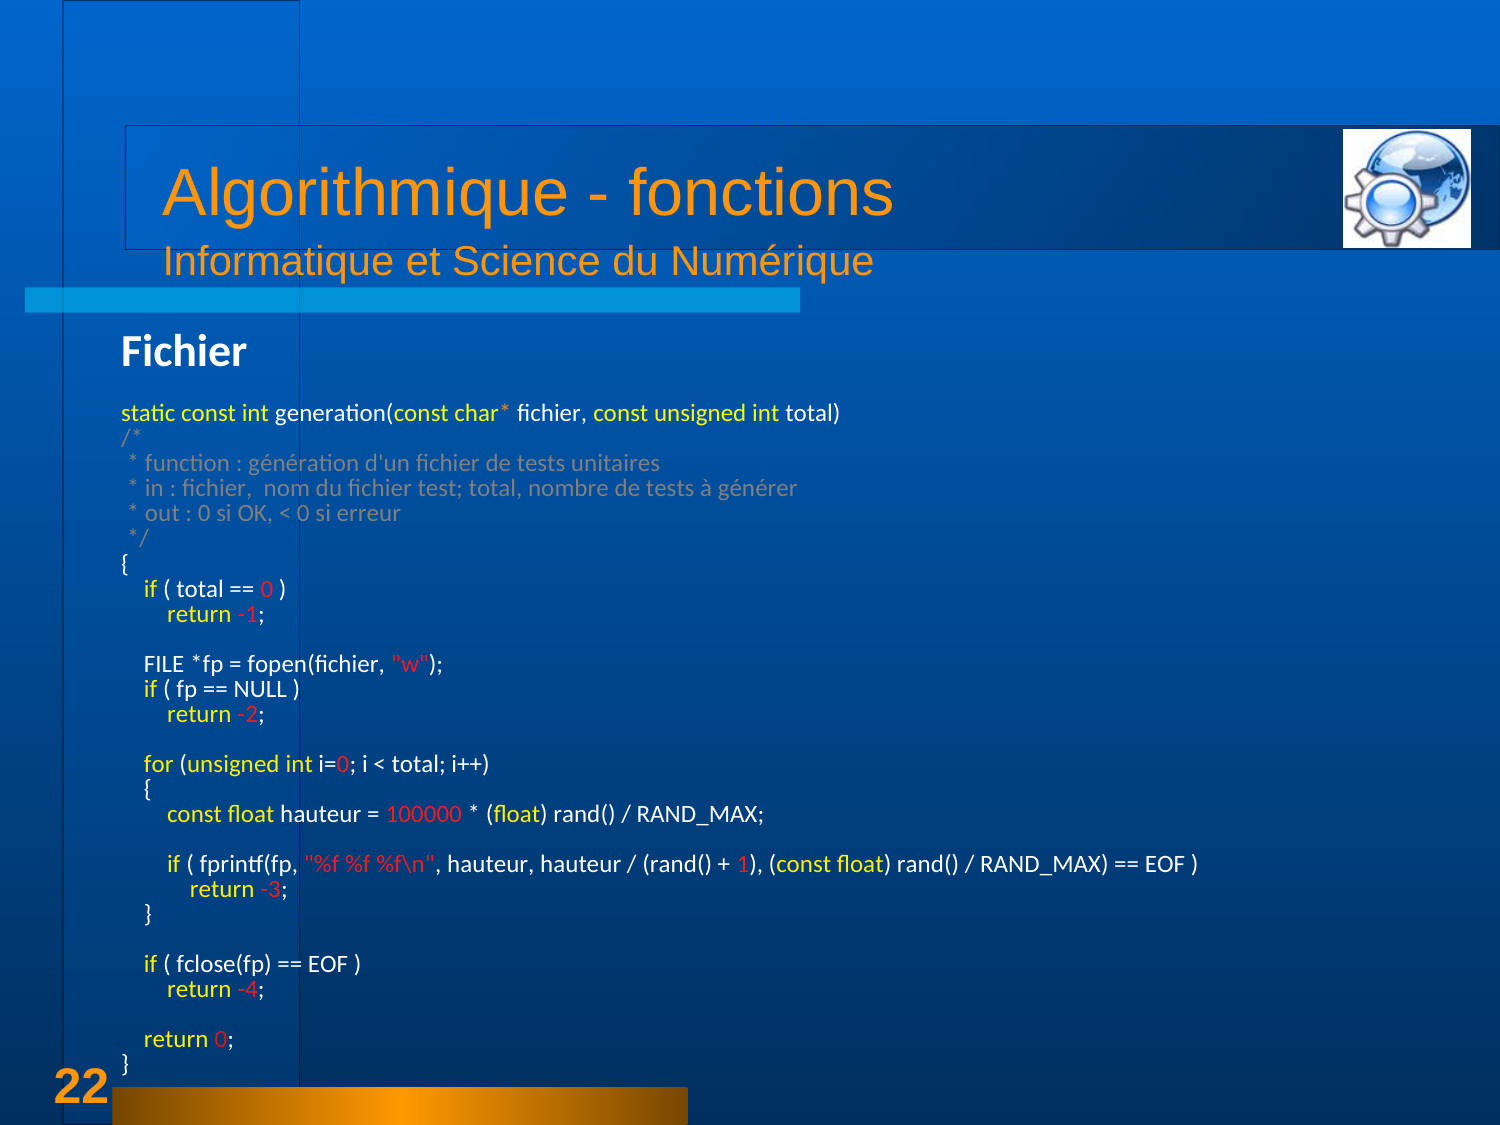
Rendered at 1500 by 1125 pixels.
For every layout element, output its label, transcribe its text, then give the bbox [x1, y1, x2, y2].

text_box Fichier static const int generation(const char* fichier, const unsigned int total) /* * function : génération d'un fichier de tests unitaires * in : fichier, nom du fichier test; total, nombre de tests à générer * out : 0 si OK, < 0 si erreur */ { if ( total == 0 ) return -1; FILE *fp = fopen(fichier, "w"); if ( fp == NULL ) return -2; for (unsigned int i=0; i < total; i++) { const float hauteur = 100000 * (float) rand() / RAND_MAX; if ( fprintf(fp, "%f %f %f\n", hauteur, hauteur / (rand() + 1), (const float) rand() / RAND_MAX) == EOF ) return -3; } if ( fclose(fp) == EOF ) return -4; return 0; } [106, 324, 1317, 1112]
picture [1343, 129, 1471, 248]
